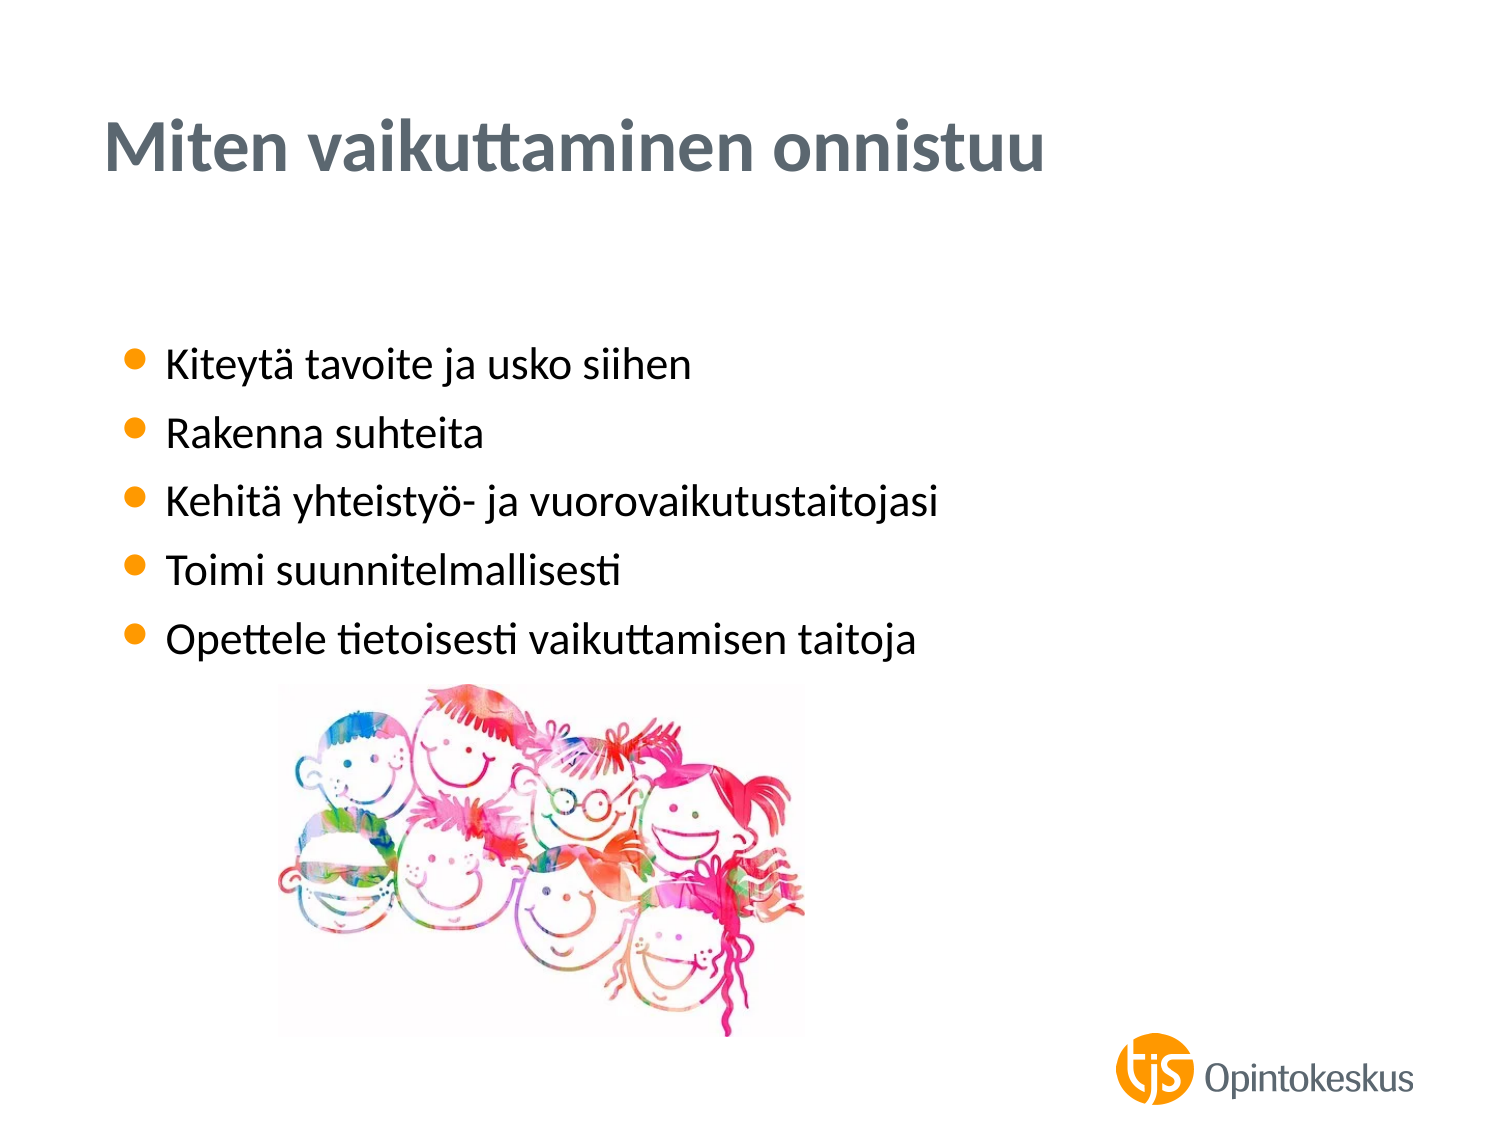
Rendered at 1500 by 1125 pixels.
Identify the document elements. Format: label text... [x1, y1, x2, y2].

picture [278, 684, 805, 1037]
picture [1116, 1033, 1413, 1105]
list Kiteytä tavoite ja usko siihen Rakenna suhteita Kehitä yhteistyö- ja vuorovaikutustaitojasi Toimi suunnitelmallisesti Opettele tietoisesti vaikuttamisen taitoja [106, 324, 1430, 1004]
title Miten vaikuttaminen onnistuu [88, 88, 1412, 266]
